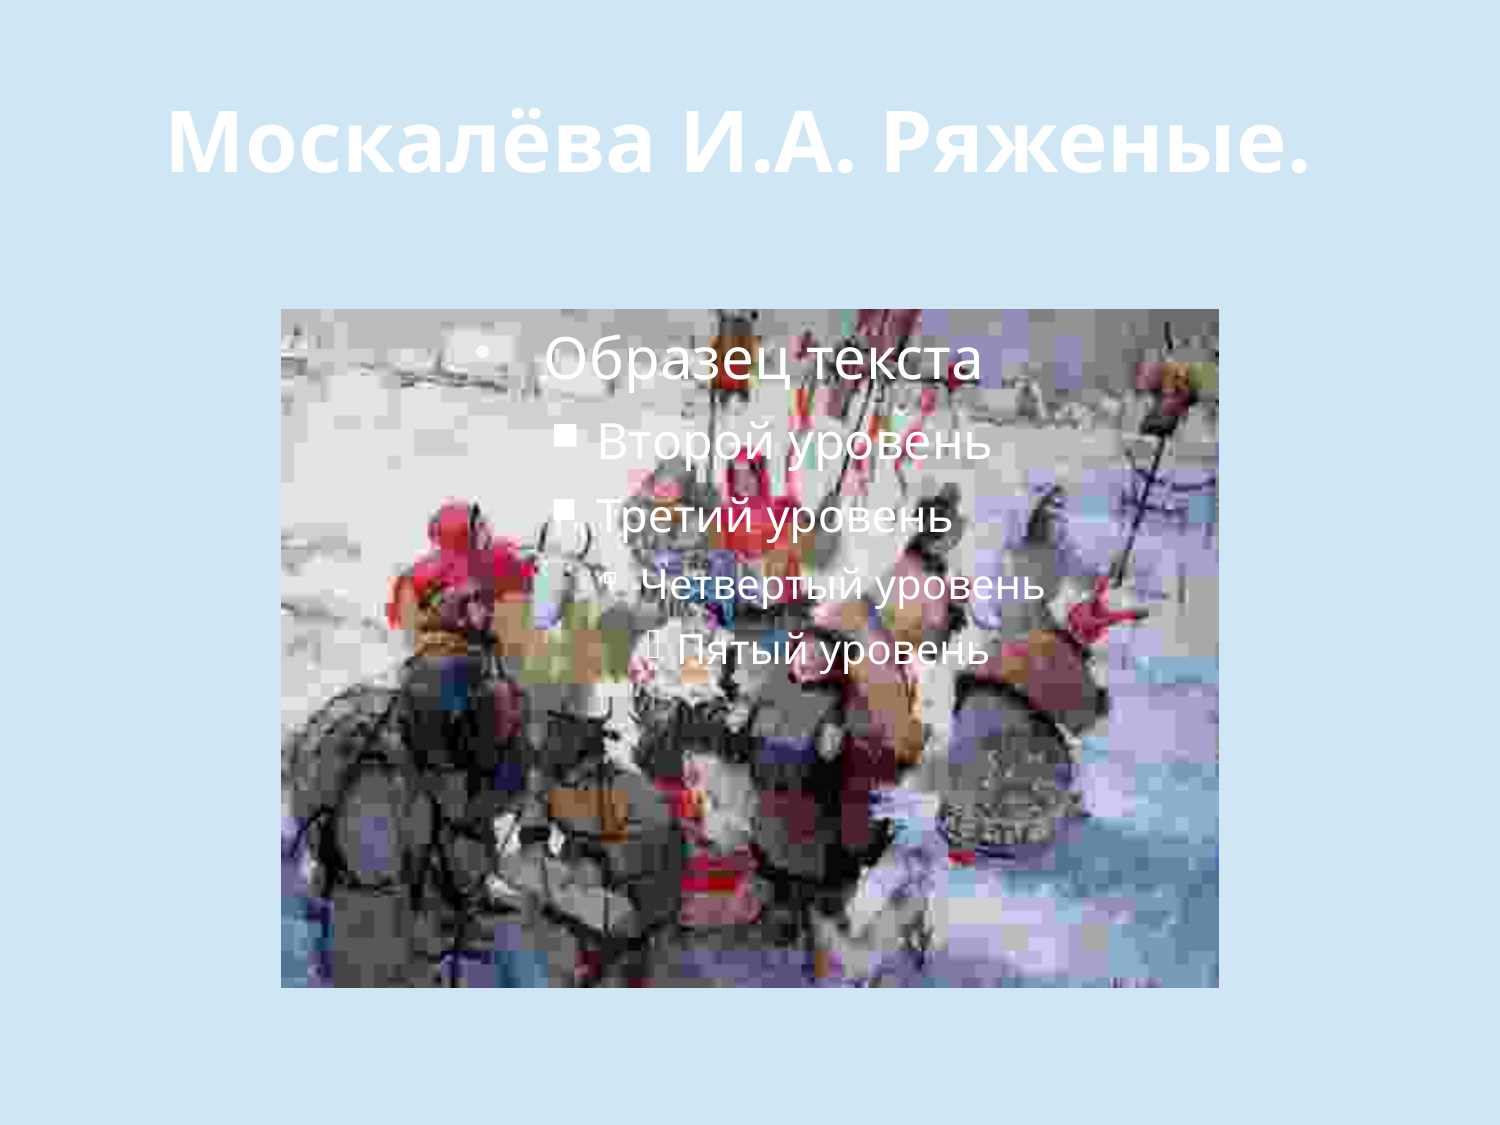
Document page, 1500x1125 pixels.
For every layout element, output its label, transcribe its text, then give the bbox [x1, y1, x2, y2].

title Москалёва И.А. Ряженые. [75, 45, 1425, 233]
picture [281, 309, 1219, 988]
